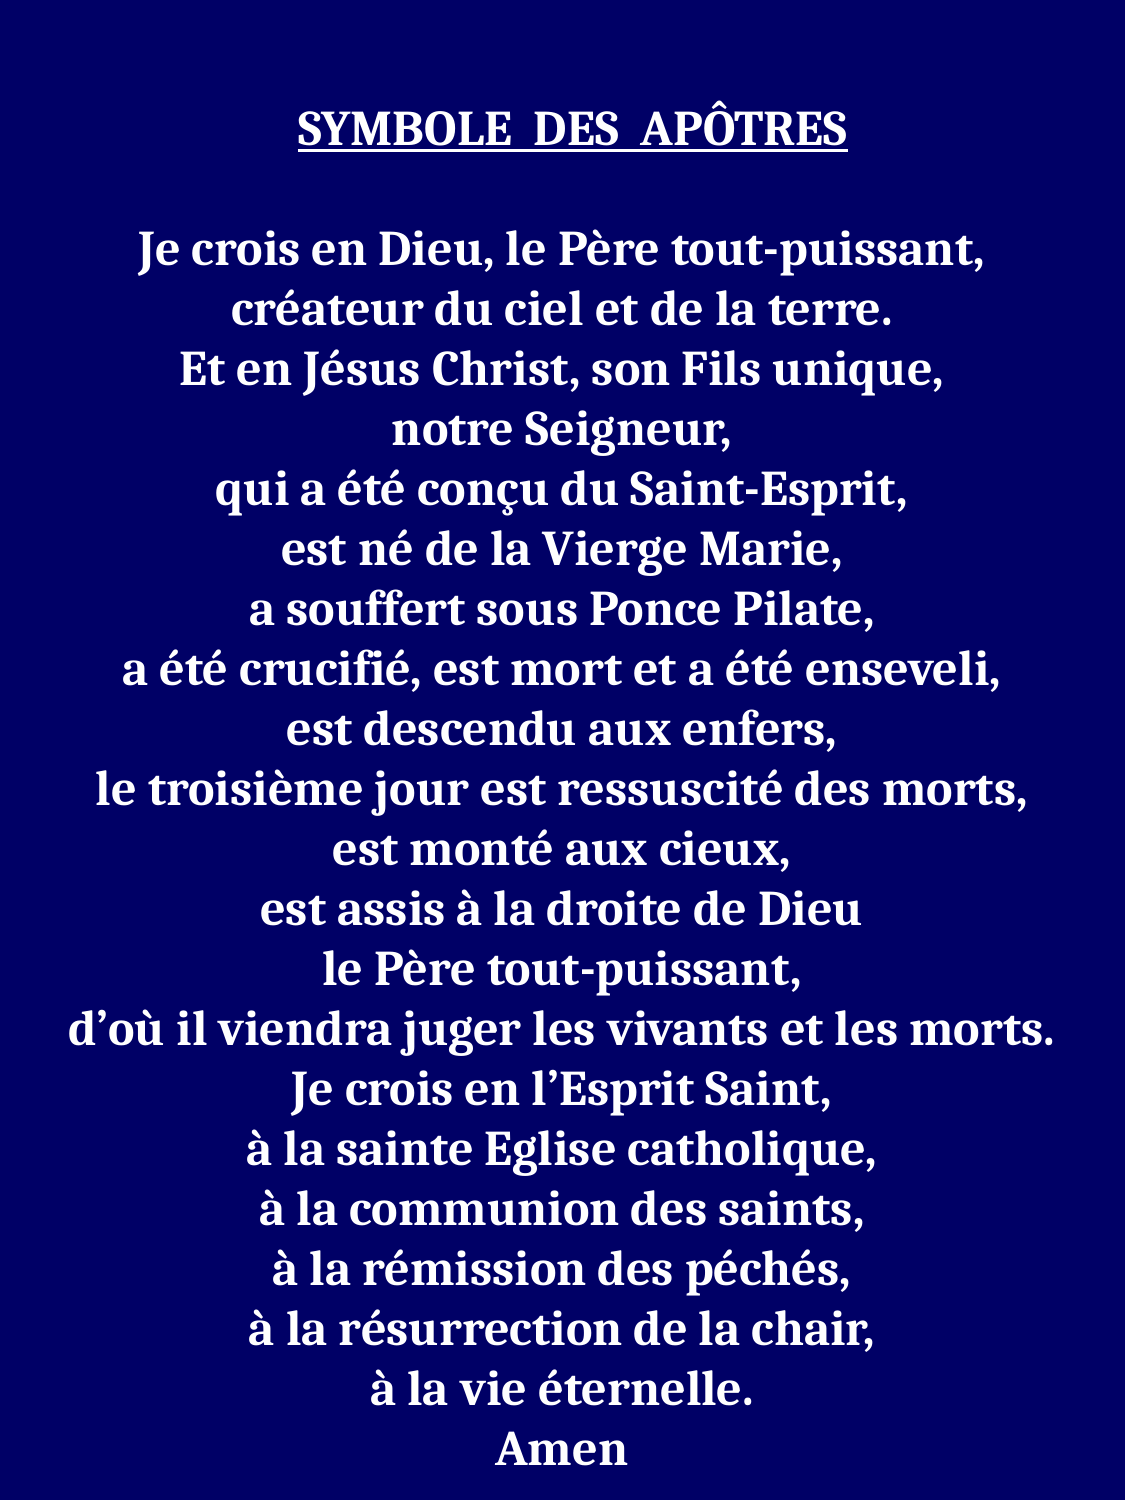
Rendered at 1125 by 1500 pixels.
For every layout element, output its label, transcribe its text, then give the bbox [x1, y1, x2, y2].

text_box SYMBOLE DES APÔTRES Je crois en Dieu, le Père tout-puissant, créateur du ciel et de la terre. Et en Jésus Christ, son Fils unique, notre Seigneur, qui a été conçu du Saint-Esprit, est né de la Vierge Marie, a souffert sous Ponce Pilate, a été crucifié, est mort et a été enseveli, est descendu aux enfers, le troisième jour est ressuscité des morts, est monté aux cieux, est assis à la droite de Dieu le Père tout-puissant, d’où il viendra juger les vivants et les morts. Je crois en l’Esprit Saint, à la sainte Eglise catholique, à la communion des saints, à la rémission des péchés, à la résurrection de la chair, à la vie éternelle. Amen [44, 88, 1080, 1483]
